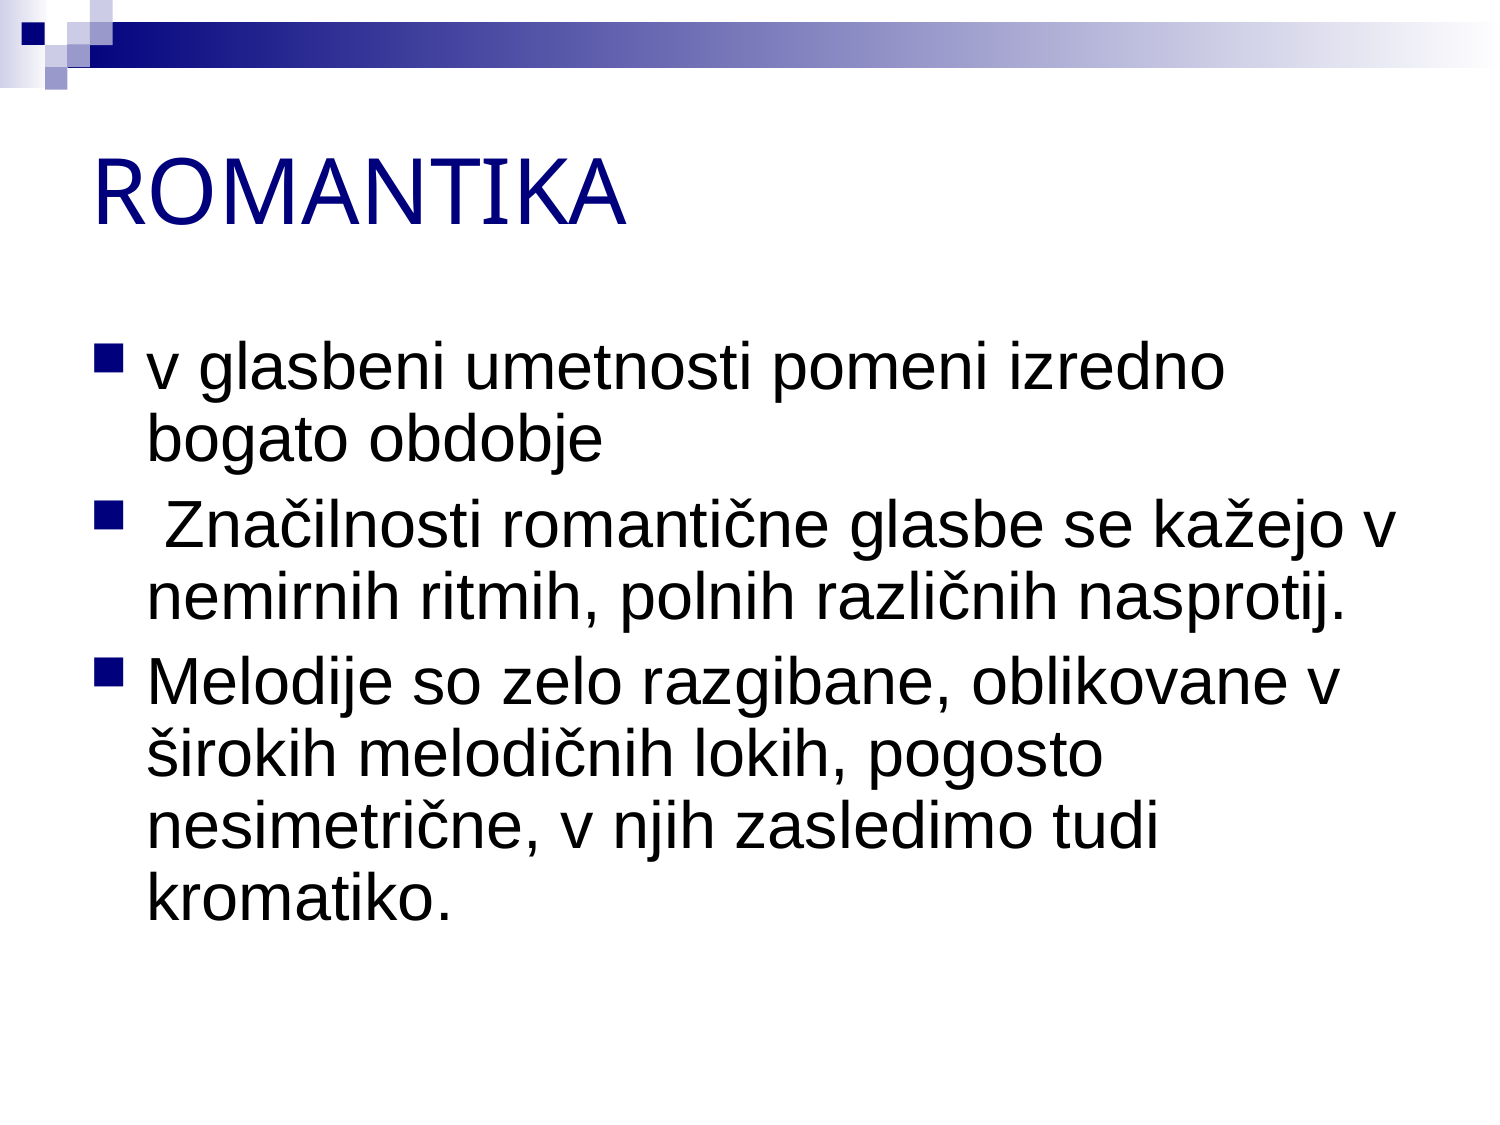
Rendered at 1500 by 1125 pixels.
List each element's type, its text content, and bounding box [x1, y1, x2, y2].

list v glasbeni umetnosti pomeni izredno bogato obdobje Značilnosti romantične glasbe se kažejo v nemirnih ritmih, polnih različnih nasprotij. Melodije so zelo razgibane, oblikovane v širokih melodičnih lokih, pogosto nesimetrične, v njih zasledimo tudi kromatiko. [75, 324, 1425, 963]
title ROMANTIKA [75, 75, 1425, 300]
